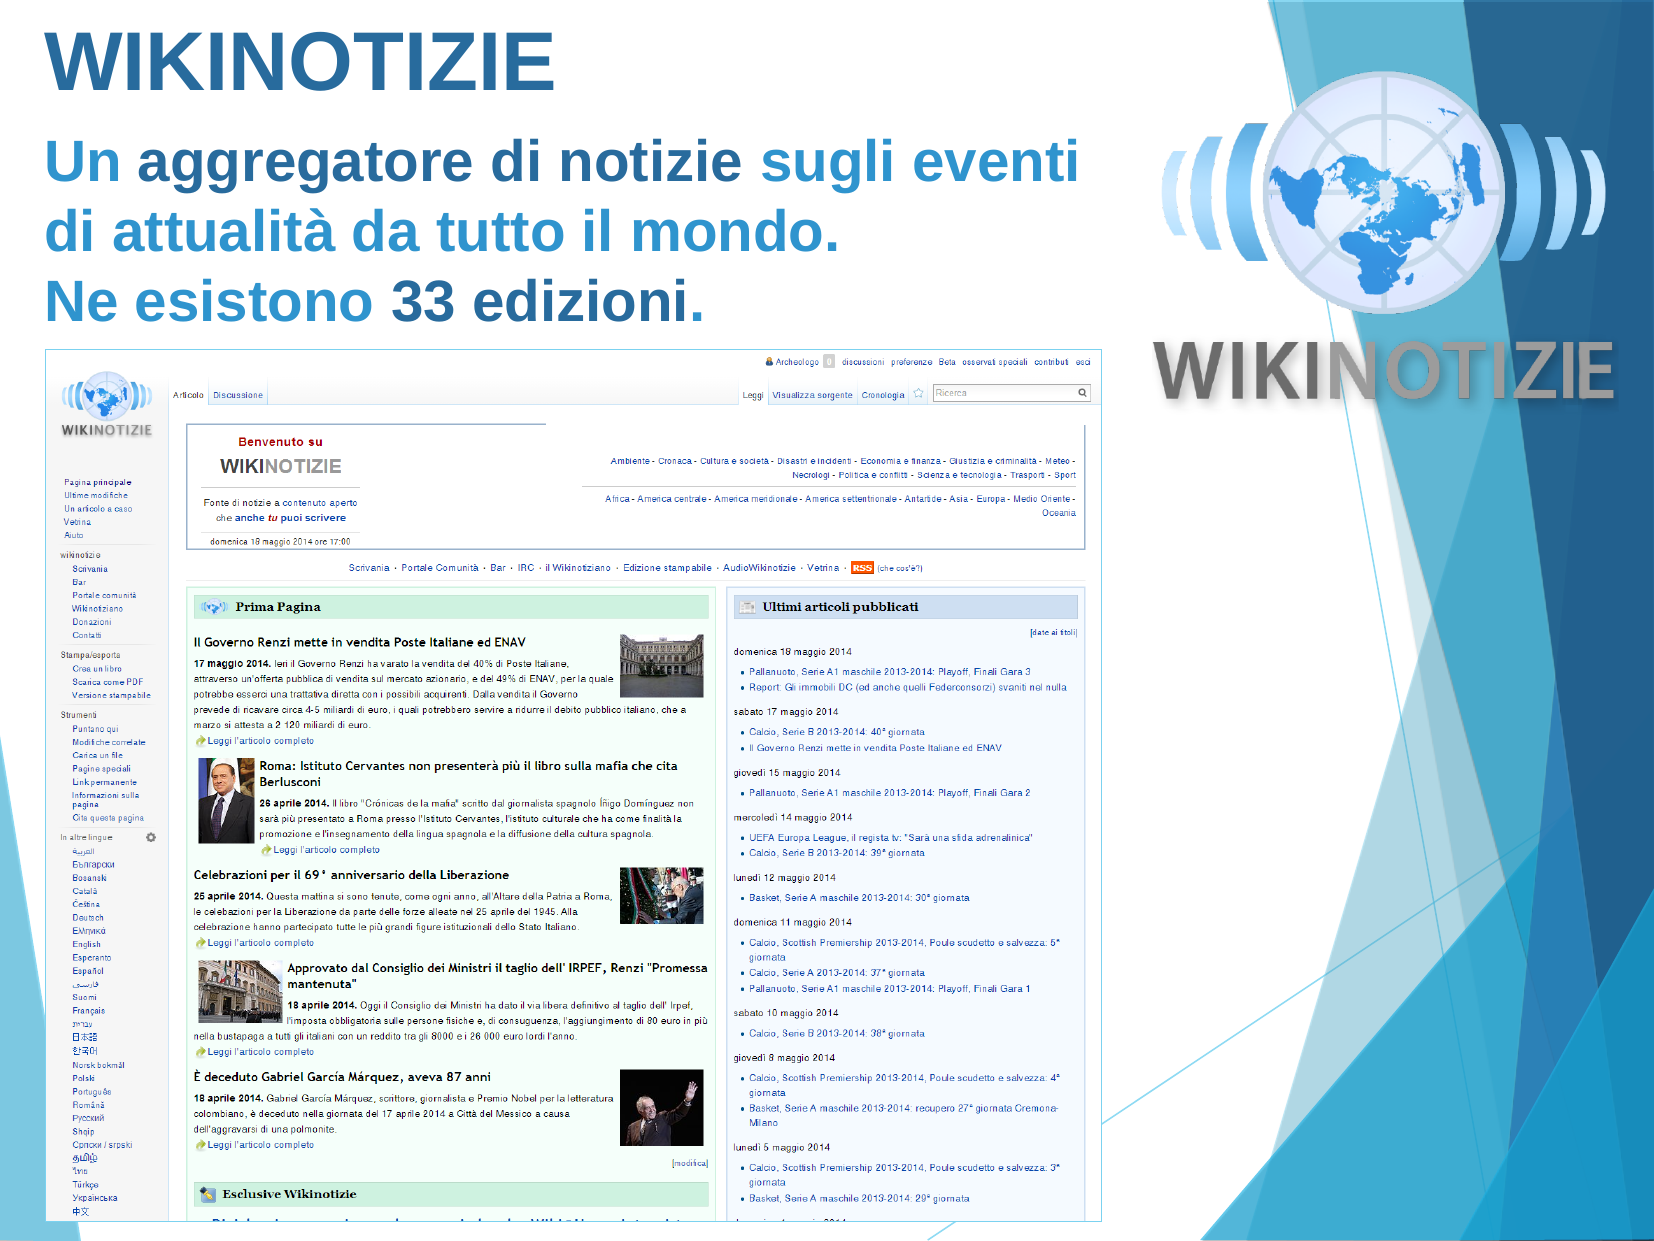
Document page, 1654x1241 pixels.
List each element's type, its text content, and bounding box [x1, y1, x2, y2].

picture [1152, 58, 1619, 418]
text_box WIKINOTIZIE [29, 0, 1309, 115]
picture [45, 349, 1102, 1222]
text_box Un aggregatore di notizie sugli eventi di attualità da tutto il mondo. Ne esistono 33 edizioni. [29, 116, 1152, 341]
